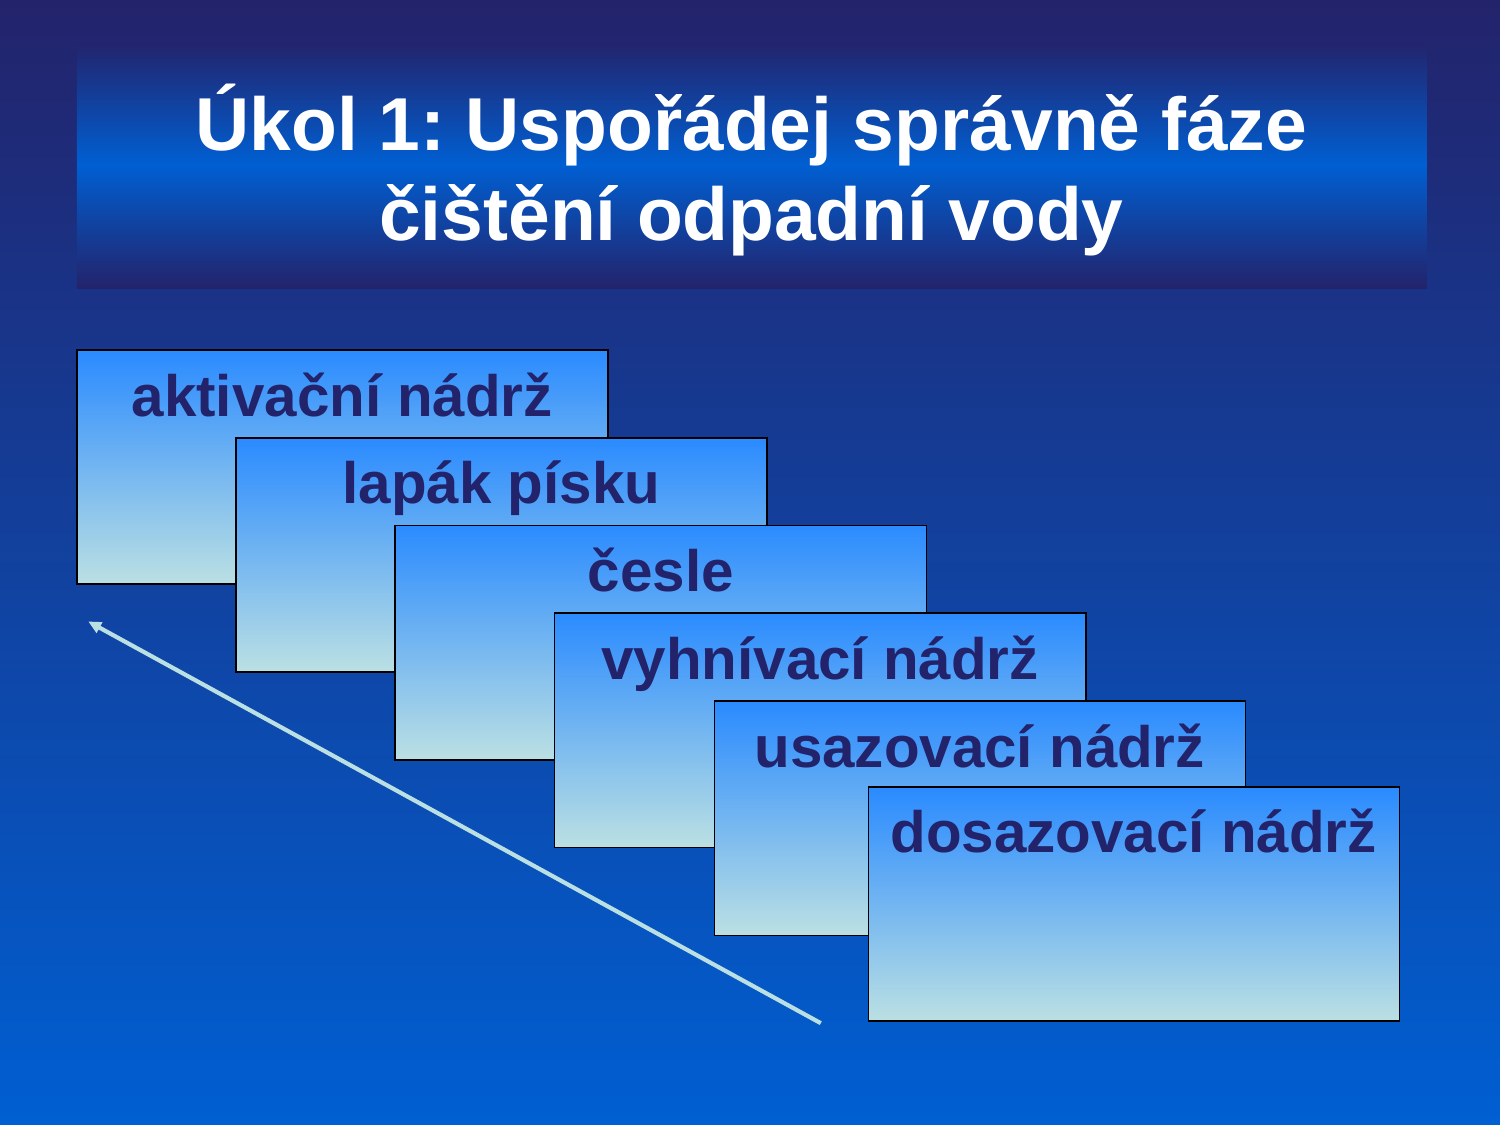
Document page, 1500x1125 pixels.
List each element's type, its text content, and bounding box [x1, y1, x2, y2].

text_box aktivační nádrž [76, 350, 609, 585]
text_box česle [395, 525, 927, 760]
title Úkol 1: Uspořádej správně fáze čištění odpadní vody [76, 42, 1427, 289]
text_box dosazovací nádrž [868, 786, 1400, 1022]
text_box usazovací nádrž [714, 701, 1246, 936]
text_box vyhnívací nádrž [554, 613, 1087, 848]
text_box lapák písku [235, 437, 768, 672]
